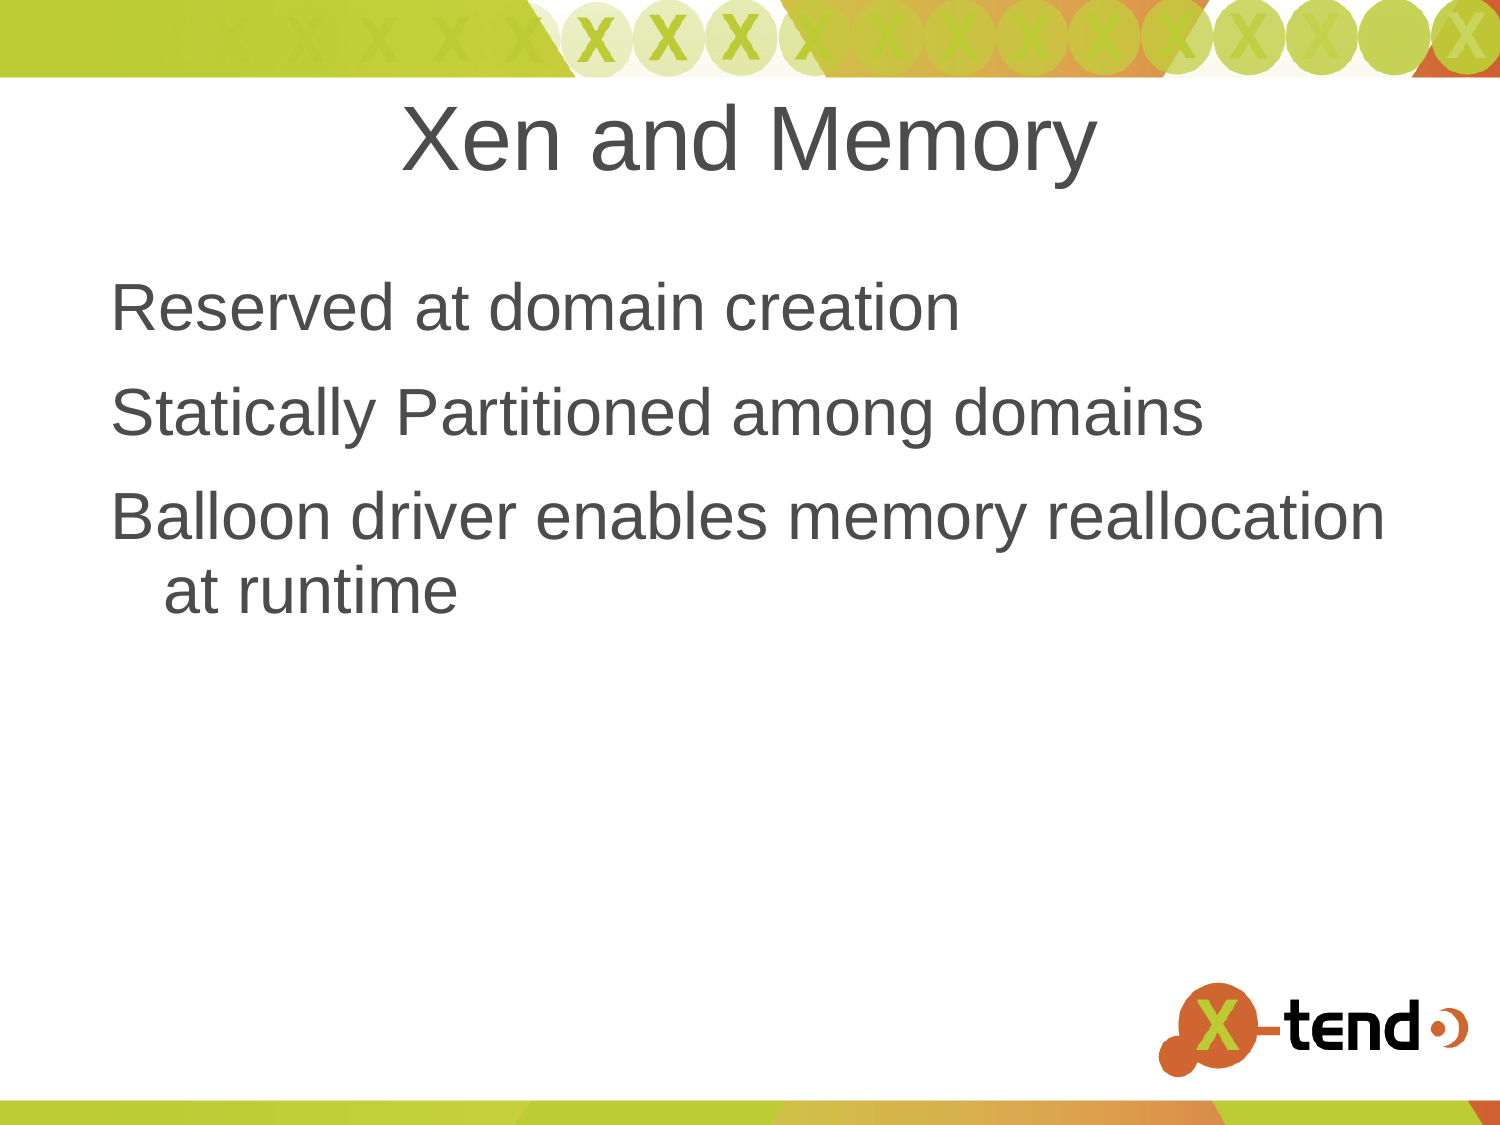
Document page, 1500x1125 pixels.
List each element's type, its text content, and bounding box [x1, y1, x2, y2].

list Reserved at domain creation Statically Partitioned among domains Balloon driver enables memory reallocation at runtime [78, 262, 1476, 1113]
picture [0, 0, 1500, 1125]
title Xen and Memory [75, 45, 1426, 233]
